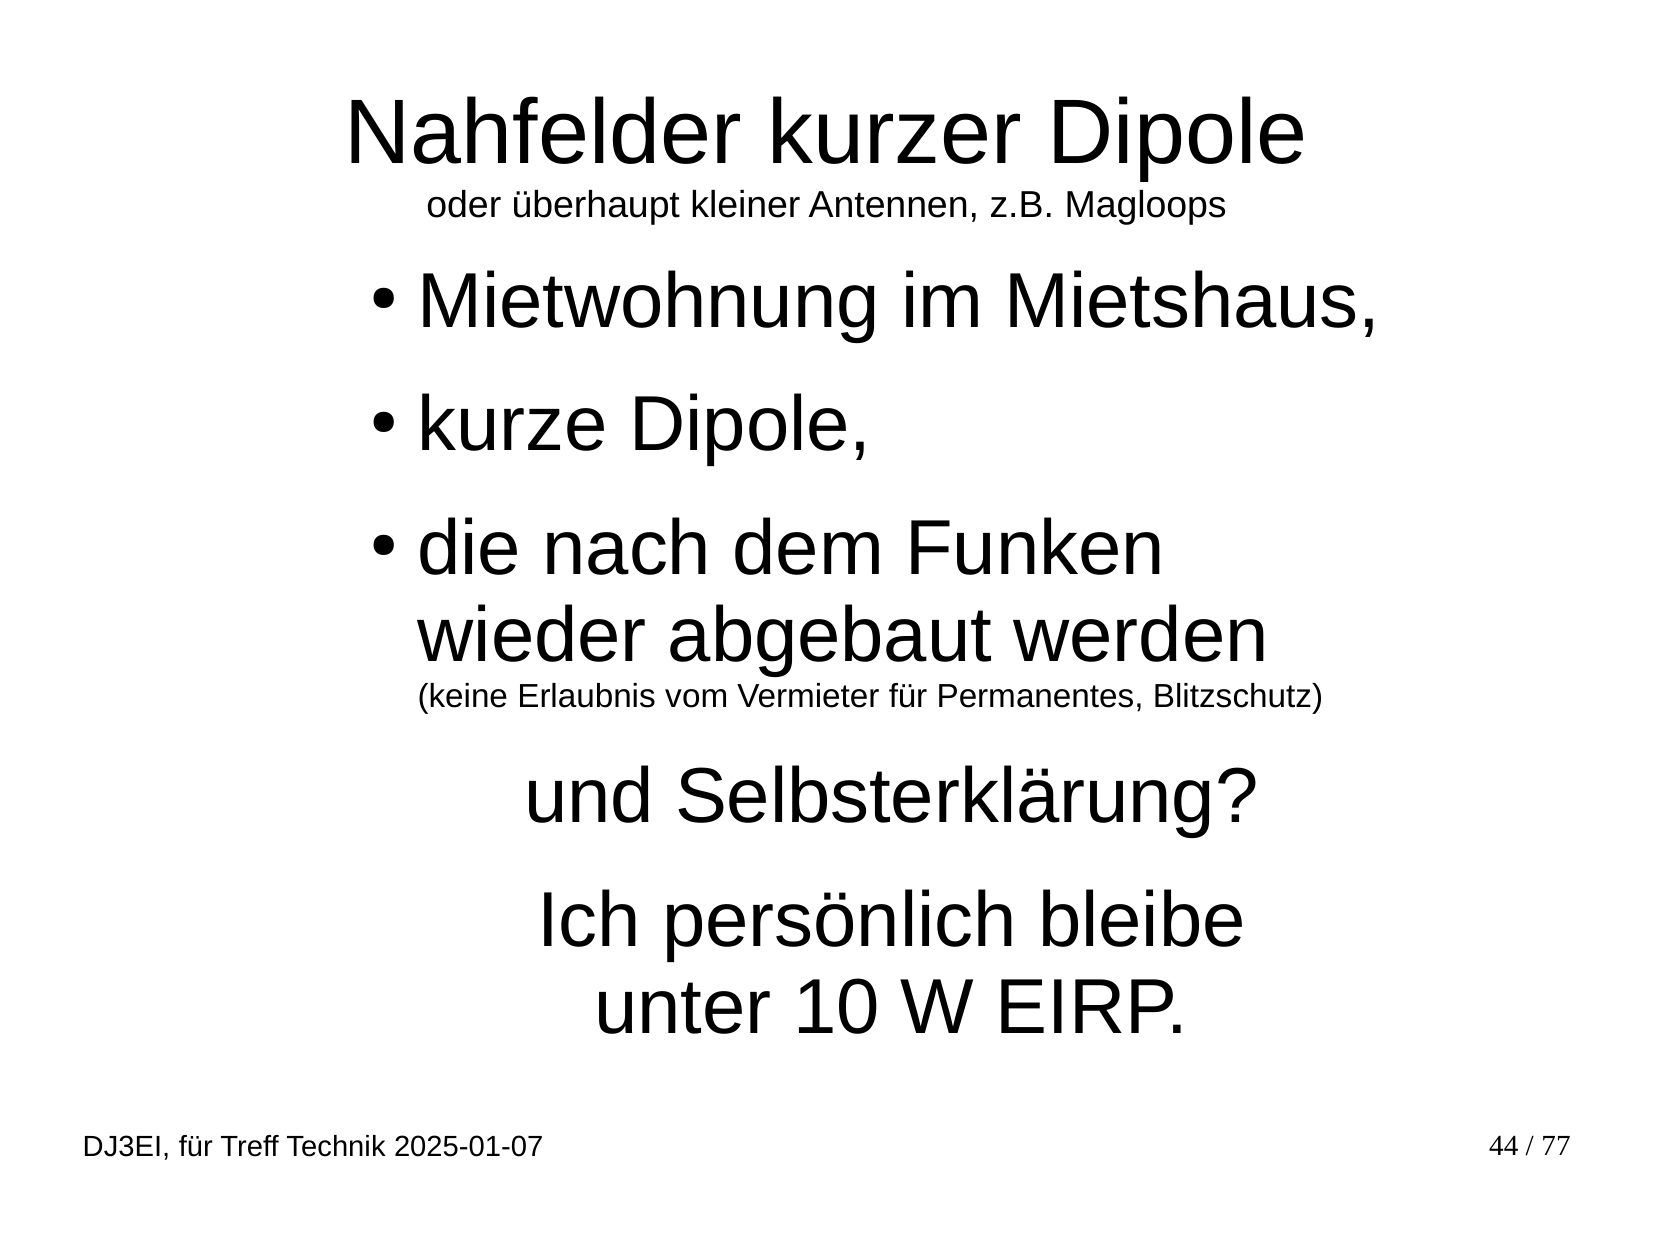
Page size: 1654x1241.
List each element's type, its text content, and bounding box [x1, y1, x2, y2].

title Nahfelder kurzer Dipole oder überhaupt kleiner Antennen, z.B. Magloops [82, 49, 1571, 257]
list Mietwohnung im Mietshaus, kurze Dipole, die nach dem Funken wieder abgebaut werden (keine Erlaubnis vom Vermieter für Permanentes, Blitzschutz) und Selbsterklärung? Ich persönlich bleibe unter 10 W EIRP. [354, 256, 1430, 1065]
